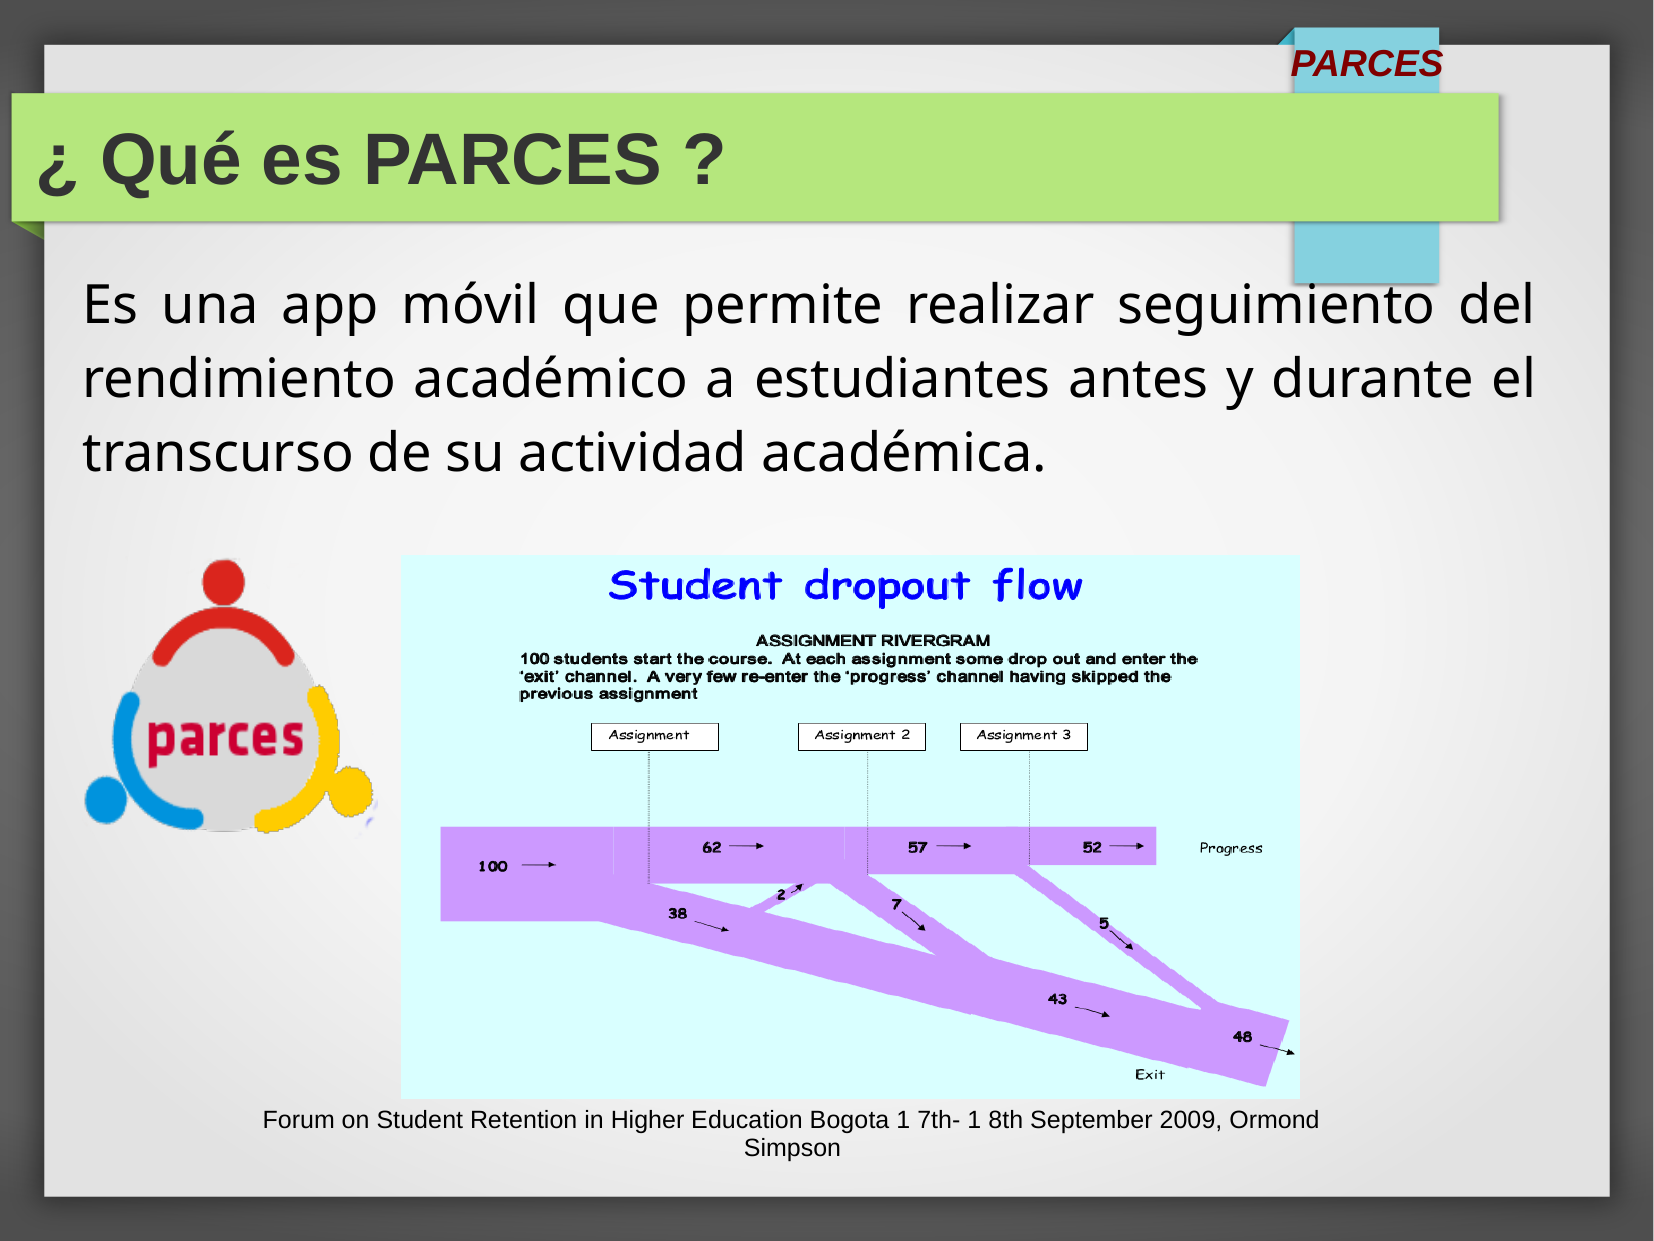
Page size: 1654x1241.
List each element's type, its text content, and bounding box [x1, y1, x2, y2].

text_box Forum on Student Retention in Higher Education Bogota 1 7th- 1 8th September 2009, Ormond Simpson [248, 1098, 1371, 1226]
subtitle Es una app móvil que permite realizar seguimiento del rendimiento académico a estudiantes antes y durante el transcurso de su actividad académica. [82, 272, 1538, 1146]
title ¿ Qué es PARCES ? [35, 106, 1501, 213]
picture [0, 0, 1654, 1241]
text_box PARCES [1275, 35, 1459, 94]
